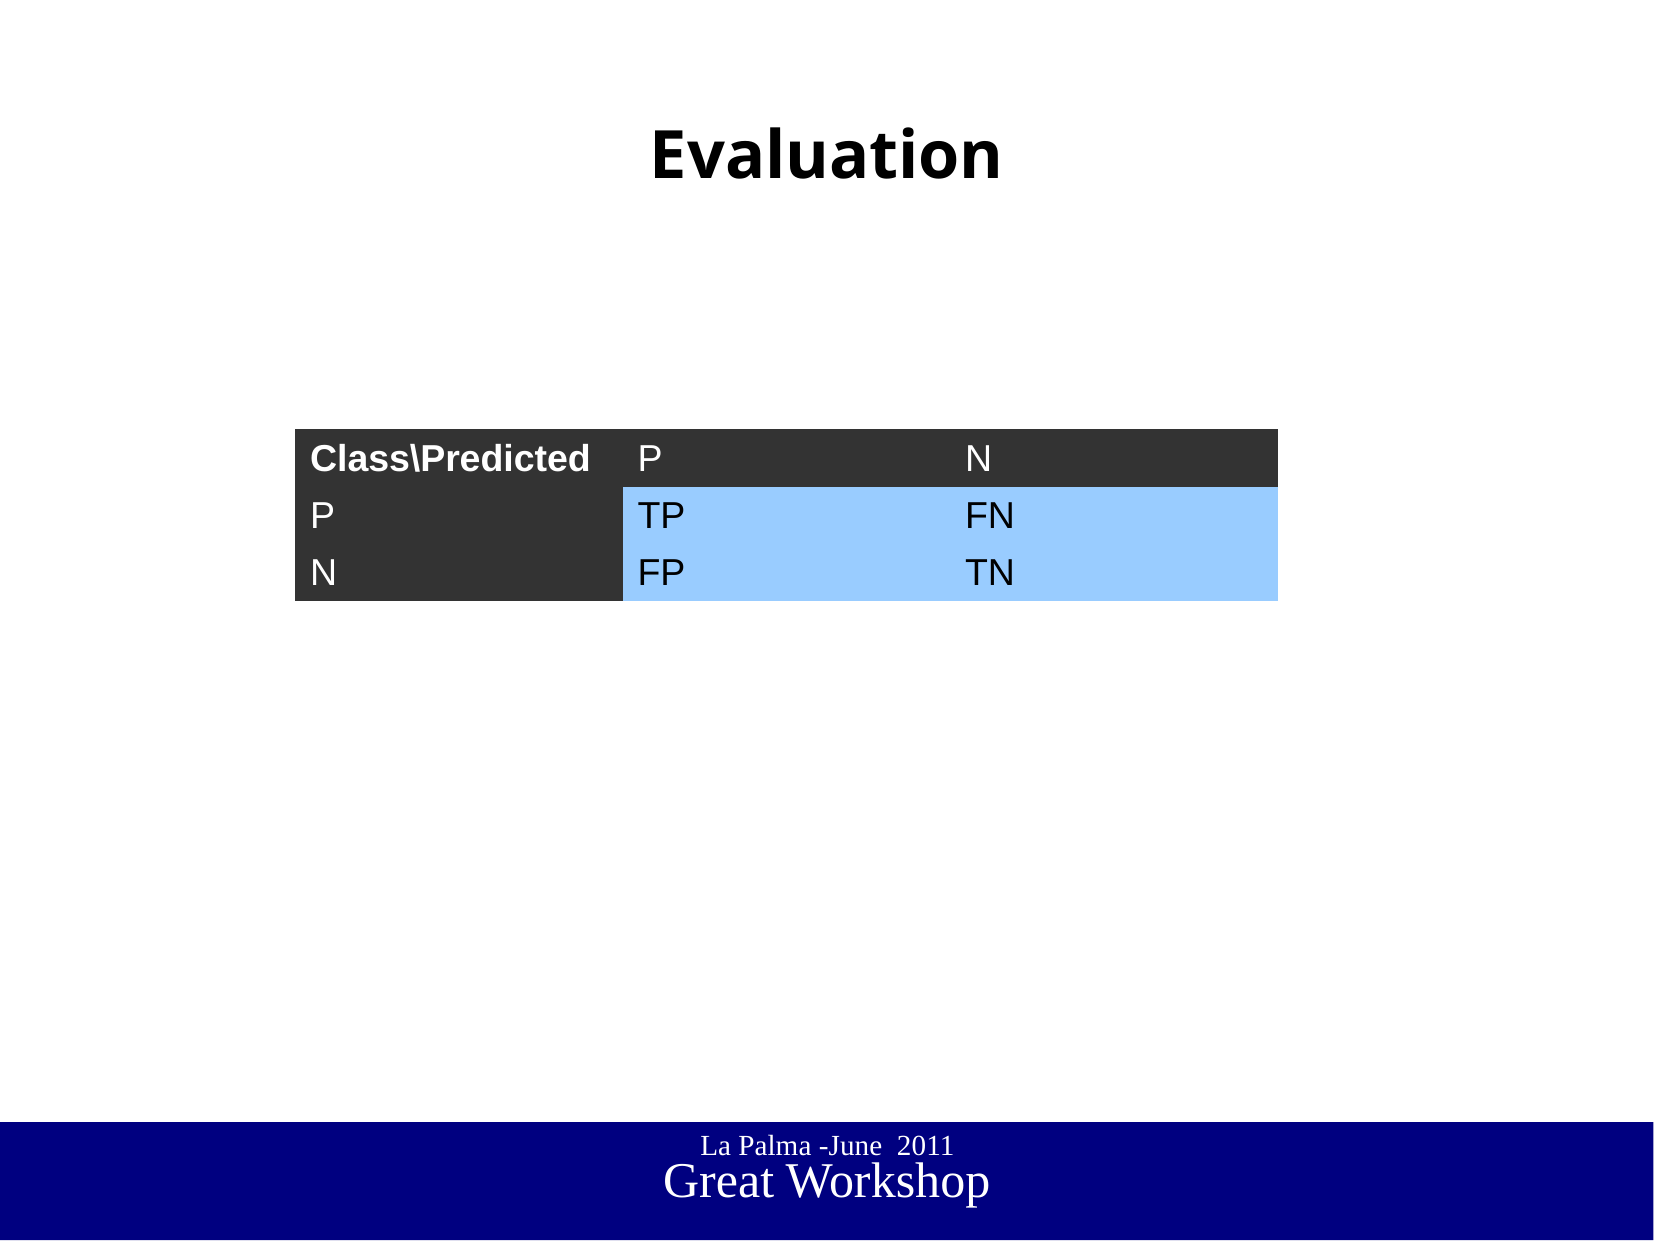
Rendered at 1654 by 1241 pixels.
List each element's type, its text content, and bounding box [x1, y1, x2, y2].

table_cell P [295, 487, 623, 544]
table_header P [623, 429, 950, 487]
table_cell N [295, 544, 623, 601]
table_cell FN [950, 487, 1278, 544]
table_header N [950, 429, 1278, 487]
table_cell TP [623, 487, 950, 544]
table_cell FP [623, 544, 950, 601]
table_header Class\Predicted [295, 429, 623, 487]
table_cell TN [950, 544, 1278, 601]
title Evaluation [82, 49, 1571, 257]
